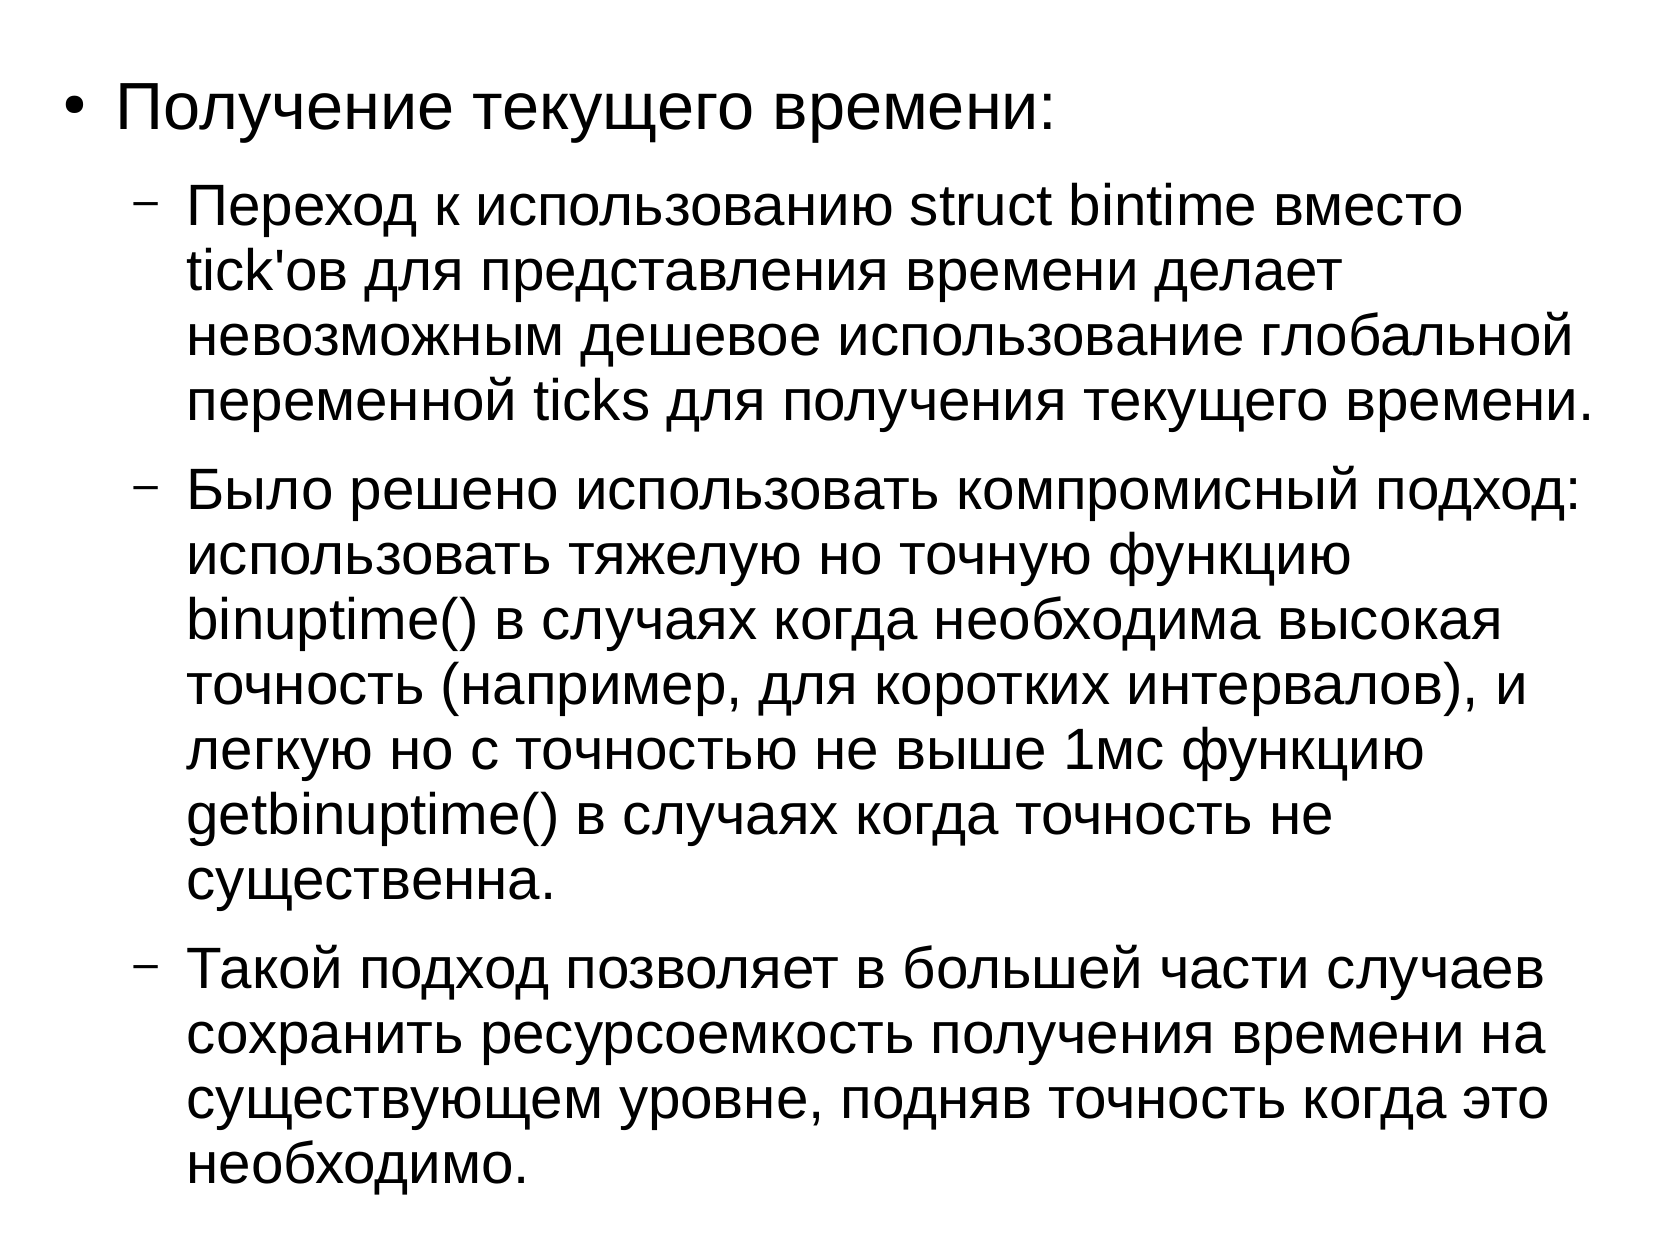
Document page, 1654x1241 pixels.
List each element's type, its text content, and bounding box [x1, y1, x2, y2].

list Получение текущего времени: Переход к использованию struct bintime вместо tick'ов для представления времени делает невозможным дешевое использование глобальной переменной ticks для получения текущего времени. Было решено использовать компромисный подход: использовать тяжелую но точную функцию binuptime() в случаях когда необходима высокая точность (например, для коротких интервалов), и легкую но с точностью не выше 1мс функцию getbinuptime() в случаях когда точность не существенна. Такой подход позволяет в большей части случаев сохранить ресурсоемкость получения времени на существующем уровне, подняв точность когда это необходимо. [45, 68, 1621, 1221]
